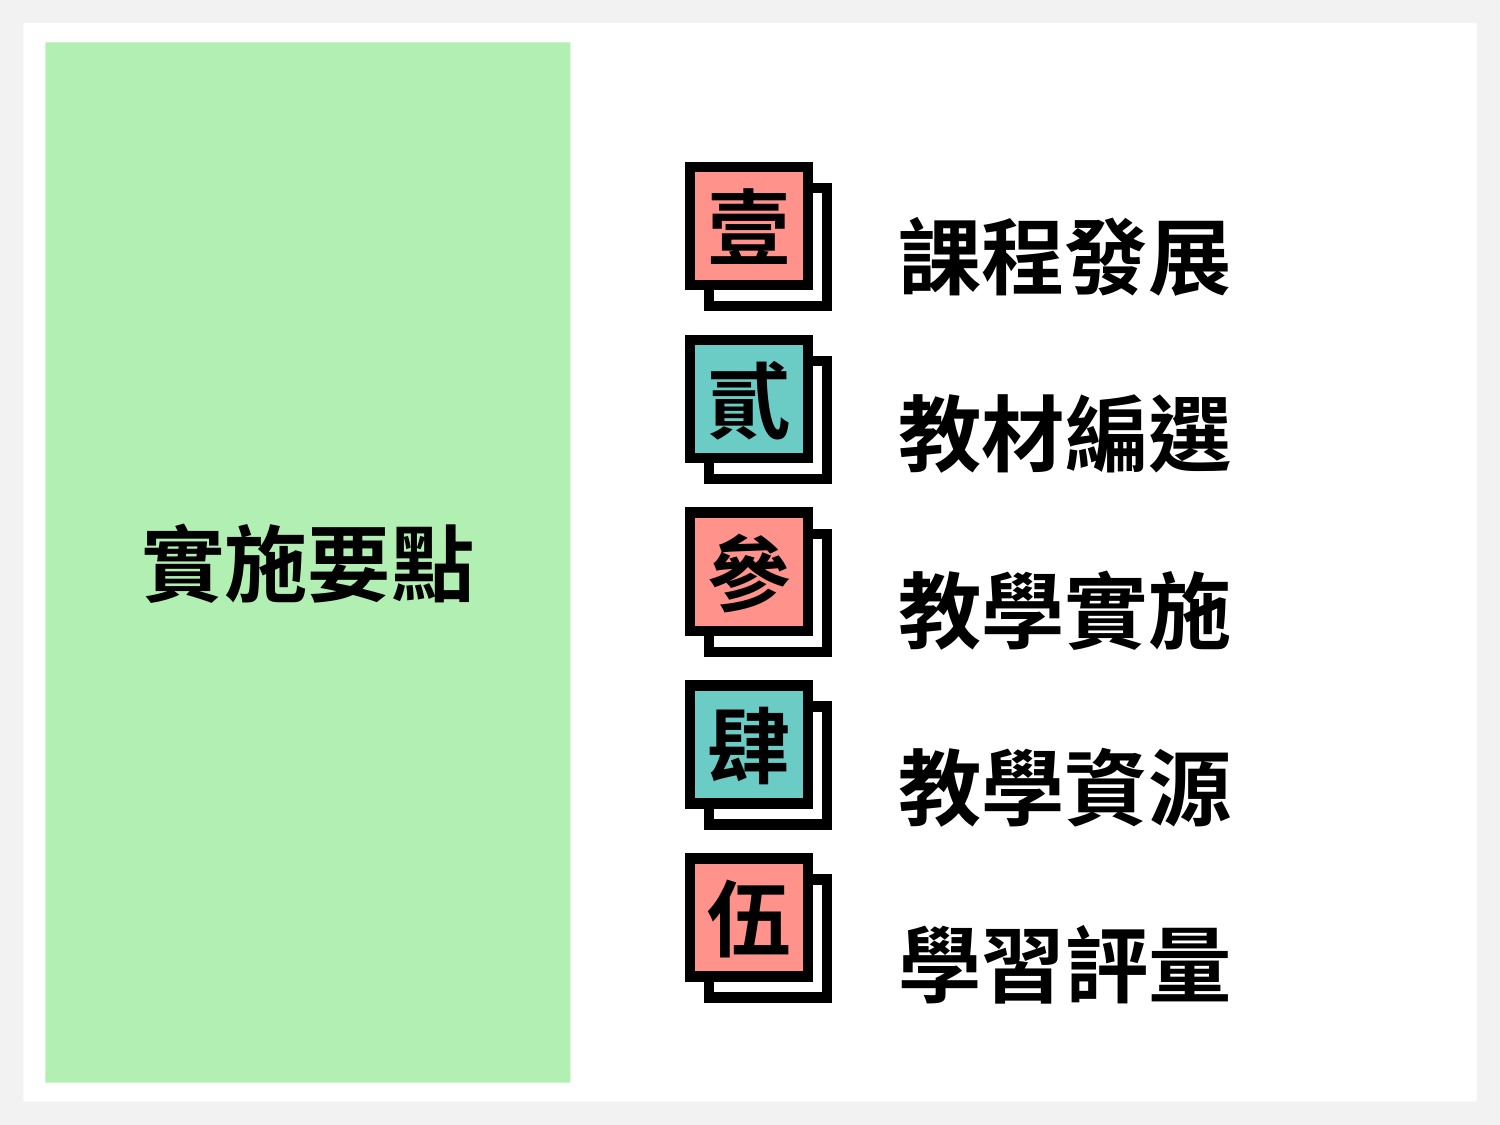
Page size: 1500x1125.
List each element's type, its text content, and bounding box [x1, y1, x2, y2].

text_box [709, 361, 827, 479]
text_box 實施要點 [45, 42, 571, 1083]
text_box [709, 707, 827, 825]
text_box 壹 [690, 167, 808, 285]
text_box [709, 880, 827, 998]
text_box [709, 188, 827, 306]
text_box 參 [690, 513, 808, 631]
text_box 肆 [690, 686, 808, 804]
text_box [709, 534, 827, 652]
text_box 課程發展 教材編選 教學實施 教學資源 學習評量 [883, 120, 1500, 1021]
text_box 貳 [690, 340, 808, 458]
text_box 伍 [690, 858, 808, 976]
